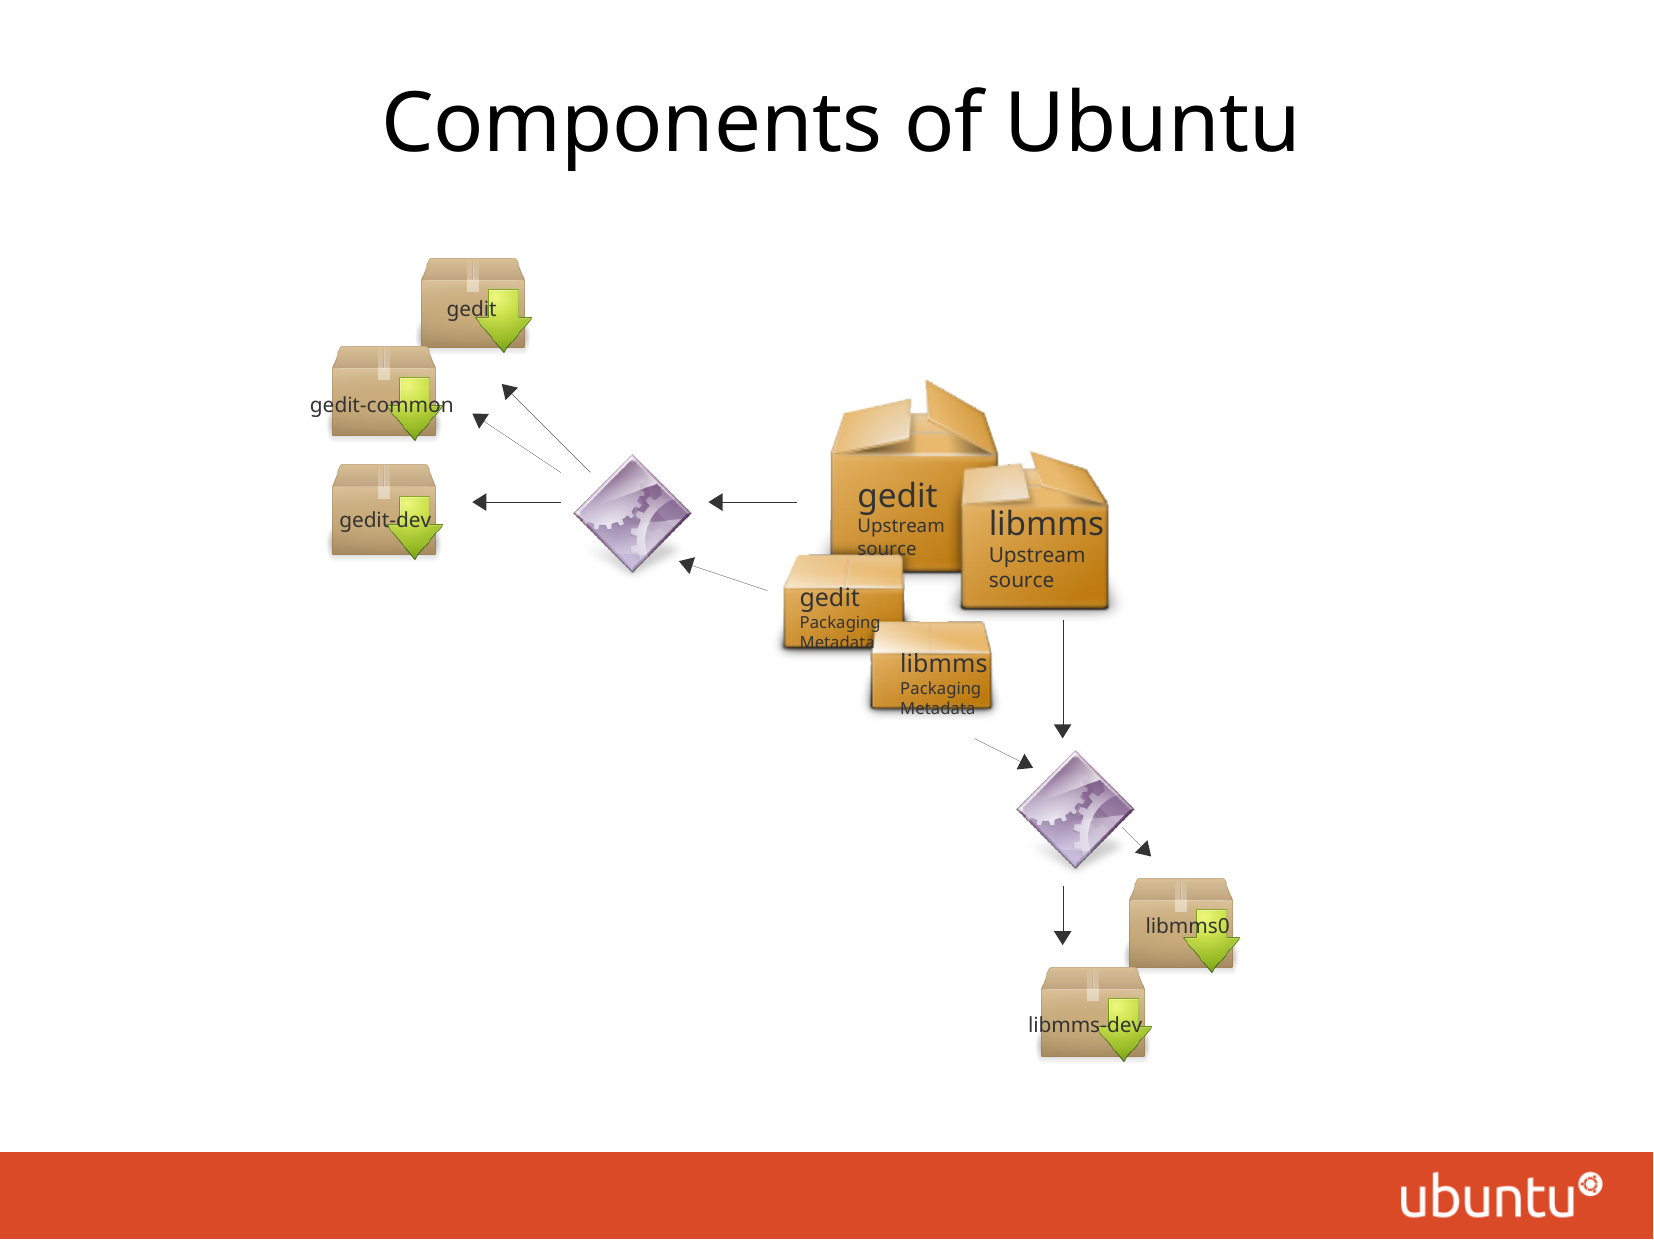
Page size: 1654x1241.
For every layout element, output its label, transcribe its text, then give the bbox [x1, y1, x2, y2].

picture [324, 424, 443, 499]
picture [724, 311, 1240, 1003]
picture [560, 442, 709, 591]
text_box libmms Upstream source [974, 494, 1113, 600]
picture [1033, 1044, 1152, 1064]
text_box gedit [431, 288, 511, 328]
picture [324, 539, 443, 562]
text_box gedit-dev [324, 499, 445, 539]
picture [324, 236, 532, 383]
text_box libmms0 [1130, 905, 1241, 945]
text_box libmms-dev [1013, 1003, 1152, 1044]
text_box gedit Packaging Metadata [784, 574, 893, 660]
text_box gedit Upstream source [842, 466, 956, 567]
picture [0, 1152, 1654, 1239]
text_box Components of Ubuntu [383, 59, 1300, 178]
text_box libmms Packaging Metadata [885, 640, 998, 726]
text_box gedit-common [295, 383, 463, 424]
